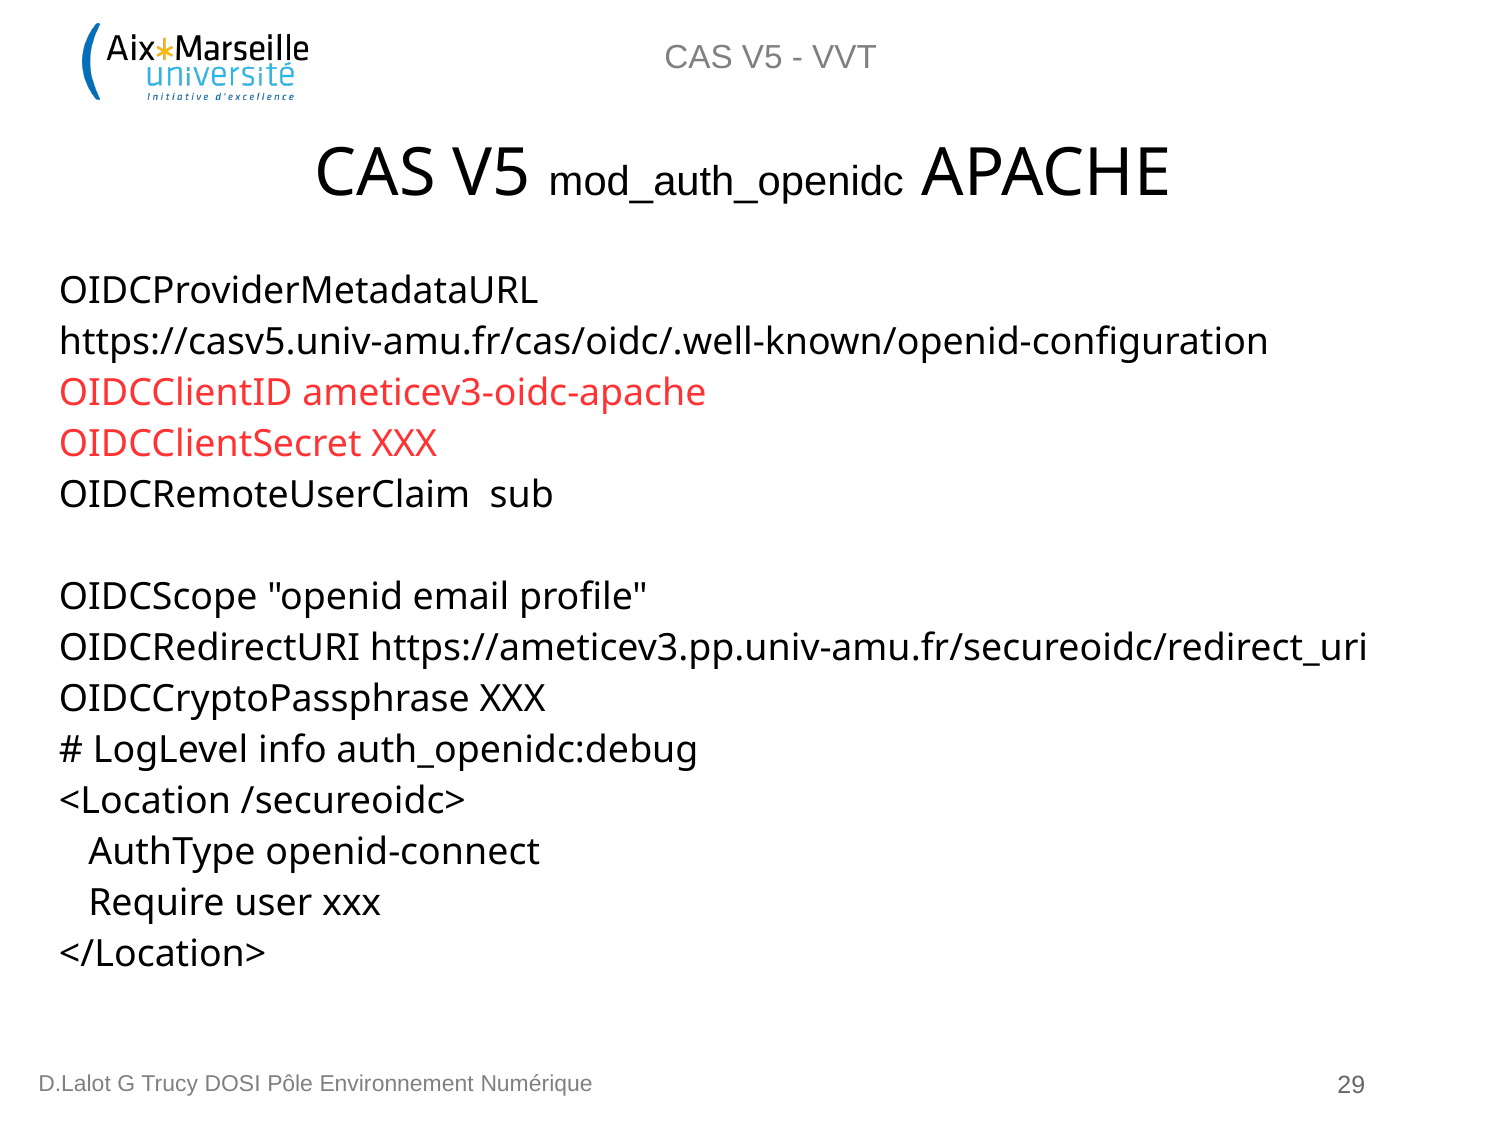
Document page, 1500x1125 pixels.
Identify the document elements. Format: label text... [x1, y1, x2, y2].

list OIDCProviderMetadataURL https://casv5.univ-amu.fr/cas/oidc/.well-known/openid-configuration OIDCClientID ameticev3-oidc-apache OIDCClientSecret XXX OIDCRemoteUserClaim sub OIDCScope "openid email profile" OIDCRedirectURI https://ameticev3.pp.univ-amu.fr/secureoidc/redirect_uri OIDCCryptoPassphrase XXX # LogLevel info auth_openidc:debug <Location /secureoidc> AuthType openid-connect Require user xxx </Location> [59, 263, 1419, 1071]
title CAS V5 mod_auth_openidc APACHE [67, 75, 1418, 263]
picture [82, 23, 308, 75]
